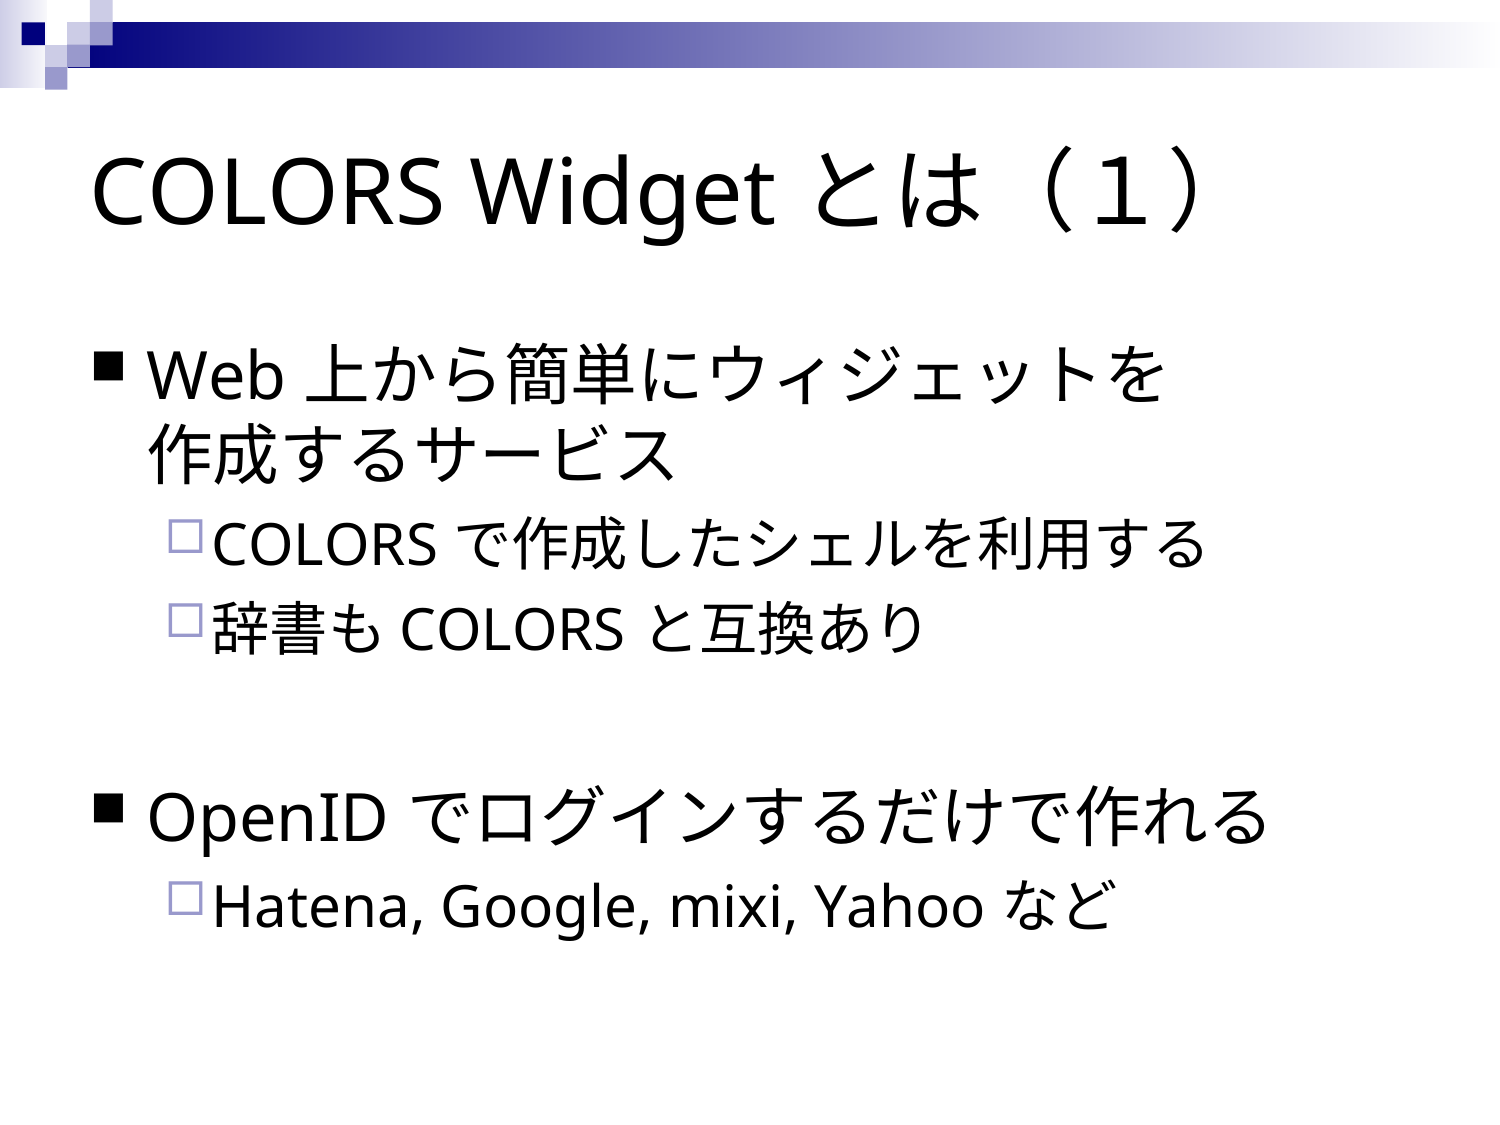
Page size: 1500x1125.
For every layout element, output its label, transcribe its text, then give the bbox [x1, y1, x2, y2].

list Web 上から簡単にウィジェットを 作成するサービス COLORS で作成したシェルを利用する 辞書も COLORS と互換あり OpenID でログインするだけで作れる Hatena, Google, mixi, Yahoo など [75, 324, 1426, 1021]
title COLORS Widget とは（１） [75, 124, 1426, 251]
